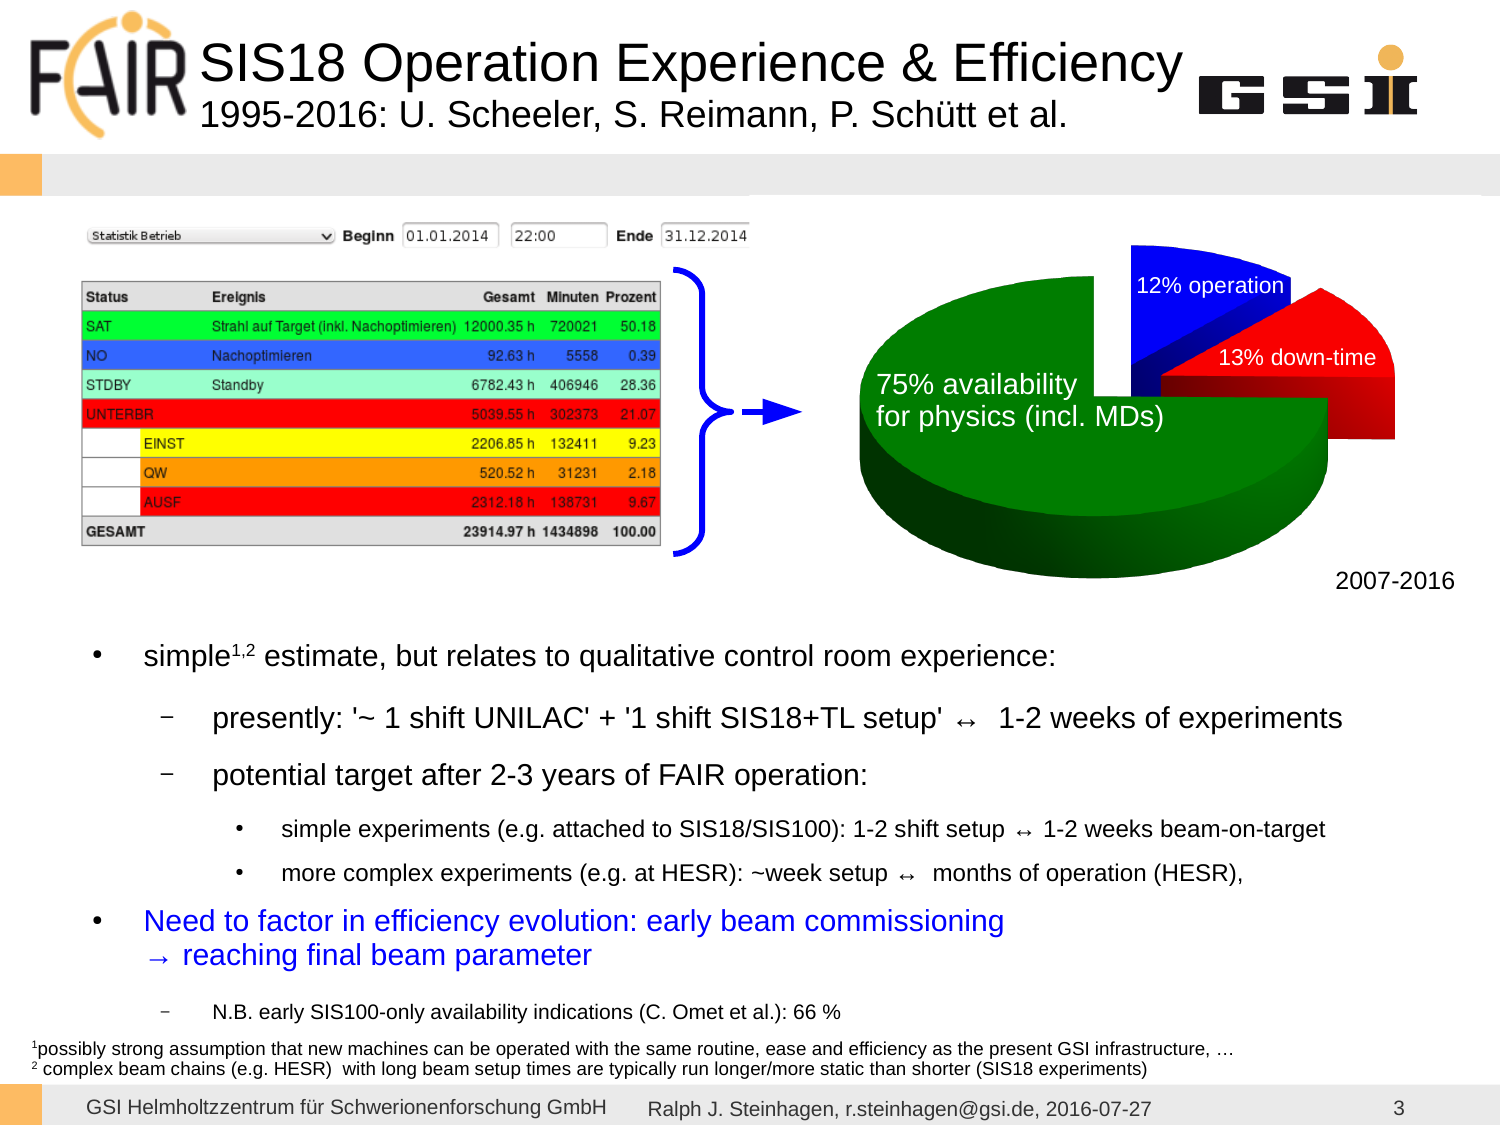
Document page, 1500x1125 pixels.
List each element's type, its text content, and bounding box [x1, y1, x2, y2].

text_box 12% operation [1121, 265, 1300, 307]
text_box 2007-2016 [1320, 559, 1471, 603]
title SIS18 Operation Experience & Efficiency 1995-2016: U. Scheeler, S. Reimann, P. Schütt et al. [199, 2, 1188, 166]
picture [30, 9, 187, 141]
list simple1,2 estimate, but relates to qualitative control room experience: presently: '~ 1 shift UNILAC' + '1 shift SIS18+TL setup' ↔ 1-2 weeks of experiments potential target after 2-3 years of FAIR operation: simple experiments (e.g. attached to SIS18/SIS100): 1-2 shift setup ↔ 1-2 weeks beam-on-target more complex experiments (e.g. at HESR): ~week setup ↔ months of operation (HESR), Need to factor in efficiency evolution: early beam commissioning → reaching final beam parameter N.B. early SIS100-only availability indications (C. Omet et al.): 66 % [75, 638, 1425, 1025]
text_box 13% down-time [1203, 337, 1400, 404]
picture [1197, 42, 1419, 117]
picture [78, 220, 749, 552]
text_box 75% availability for physics (incl. MDs) [861, 360, 1180, 441]
chart [749, 194, 1482, 639]
text_box 1possibly strong assumption that new machines can be operated with the same routine, ease and efficiency as the present GSI infrastructure, … 2 complex beam chains (e.g. HESR) with long beam setup times are typically run longer/more static than shorter (SIS18 experiments) [16, 1030, 1500, 1088]
